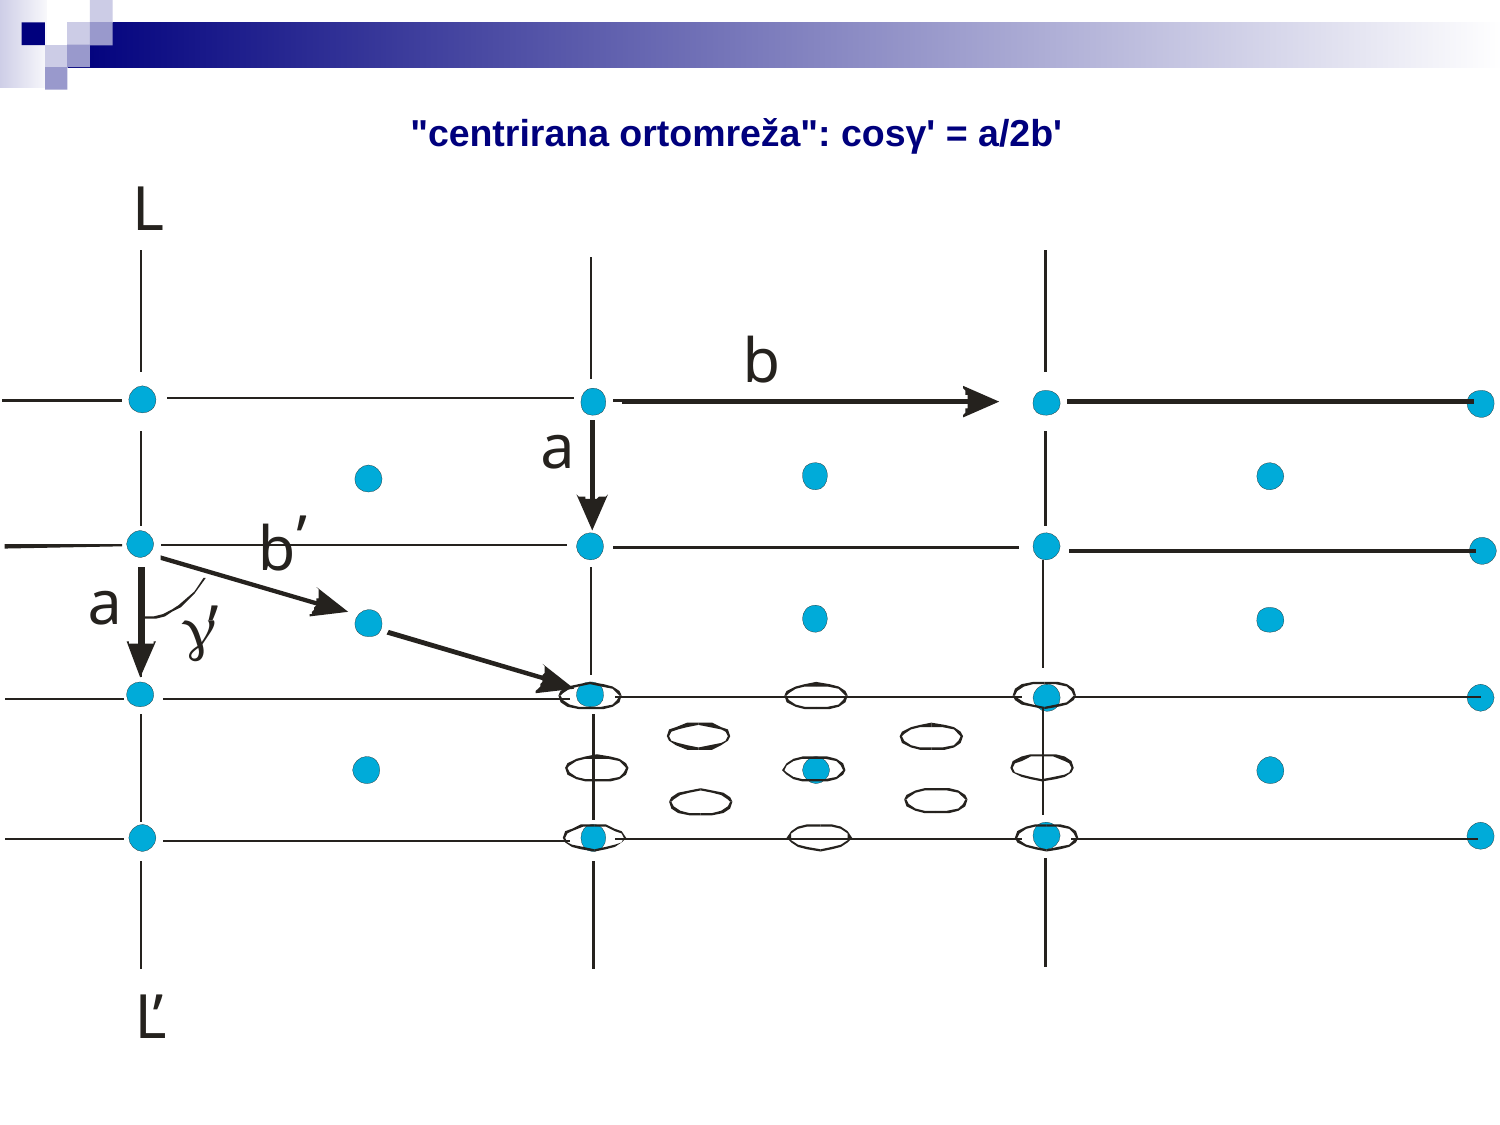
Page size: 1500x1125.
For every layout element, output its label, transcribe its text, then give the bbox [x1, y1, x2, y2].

chart [0, 184, 1500, 1043]
text_box "centrirana ortomreža": cosγ' = a/2b' [395, 101, 1078, 208]
